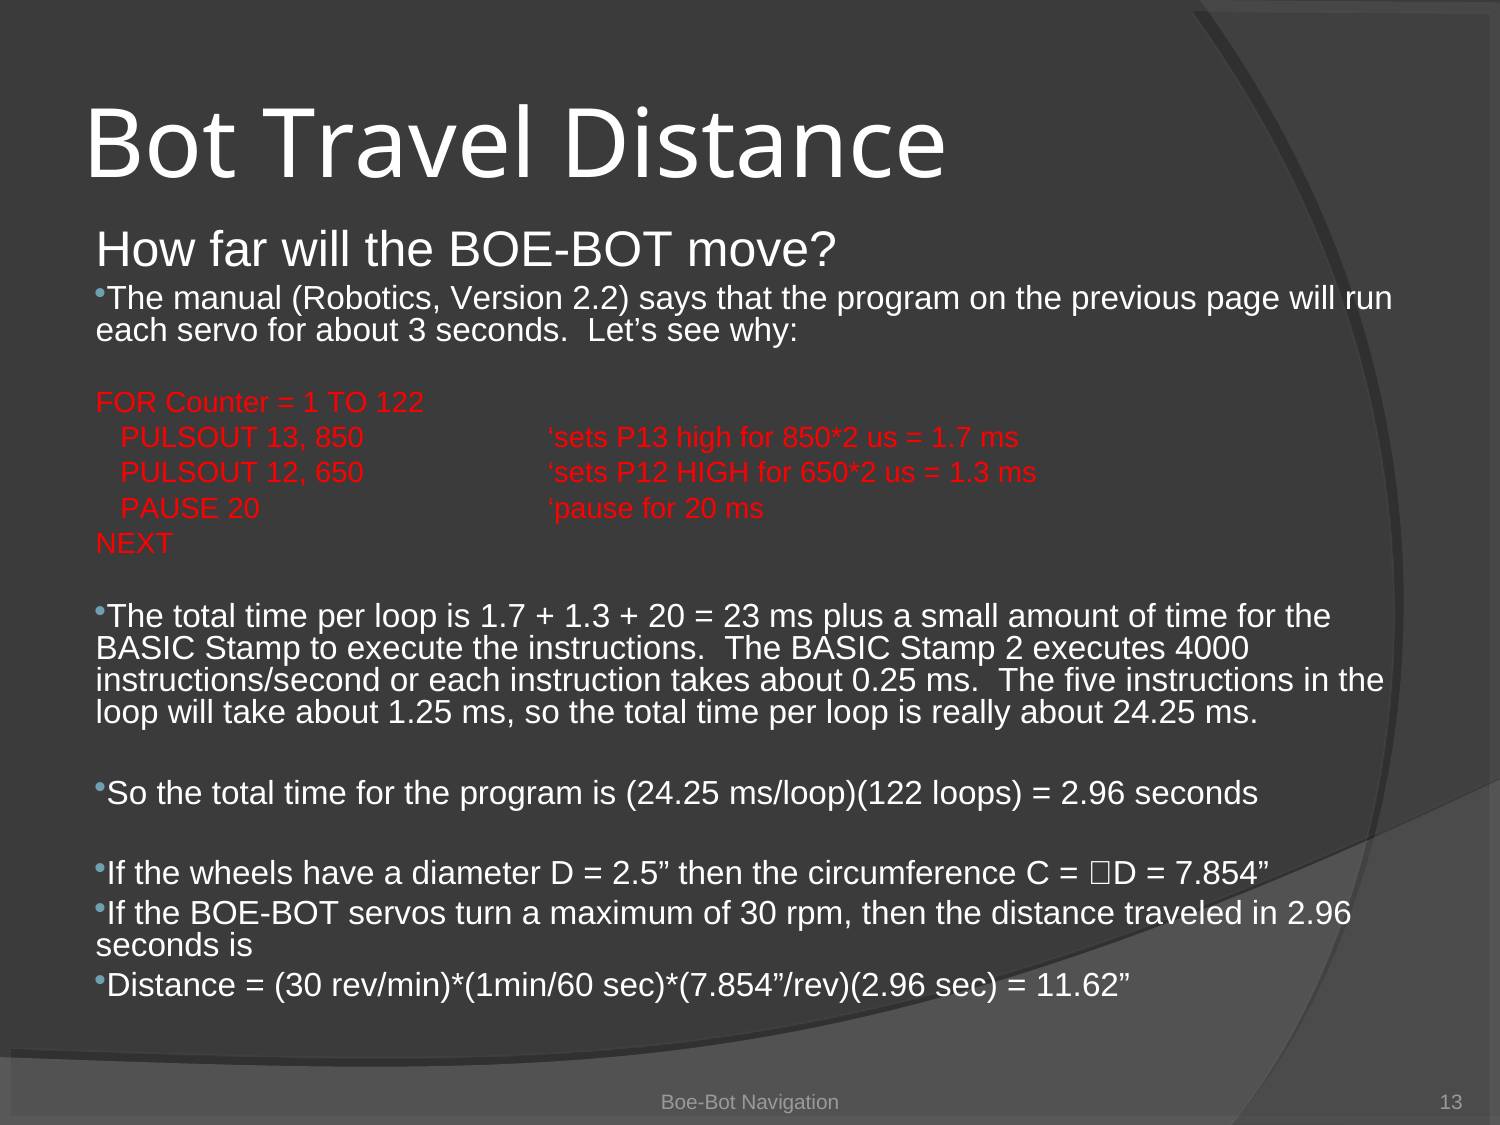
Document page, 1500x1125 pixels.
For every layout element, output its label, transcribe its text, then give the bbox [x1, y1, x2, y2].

title Bot Travel Distance [74, 45, 1300, 220]
text_box <number> [1337, 1053, 1463, 1114]
text_box Boe-Bot Navigation [512, 1053, 988, 1114]
list How far will the BOE-BOT move? The manual (Robotics, Version 2.2) says that the program on the previous page will run each servo for about 3 seconds. Let’s see why: FOR Counter = 1 TO 122 PULSOUT 13, 850 ‘sets P13 high for 850*2 us = 1.7 ms PULSOUT 12, 650 ‘sets P12 HIGH for 650*2 us = 1.3 ms PAUSE 20 ‘pause for 20 ms NEXT The total time per loop is 1.7 + 1.3 + 20 = 23 ms plus a small amount of time for the BASIC Stamp to execute the instructions. The BASIC Stamp 2 executes 4000 instructions/second or each instruction takes about 0.25 ms. The five instructions in the loop will take about 1.25 ms, so the total time per loop is really about 24.25 ms. So the total time for the program is (24.25 ms/loop)(122 loops) = 2.96 seconds If the wheels have a diameter D = 2.5” then the circumference C = D = 7.854” If the BOE-BOT servos turn a maximum of 30 rpm, then the distance traveled in 2.96 seconds is Distance = (30 rev/min)*(1min/60 sec)*(7.854”/rev)(2.96 sec) = 11.62” [74, 220, 1424, 1059]
